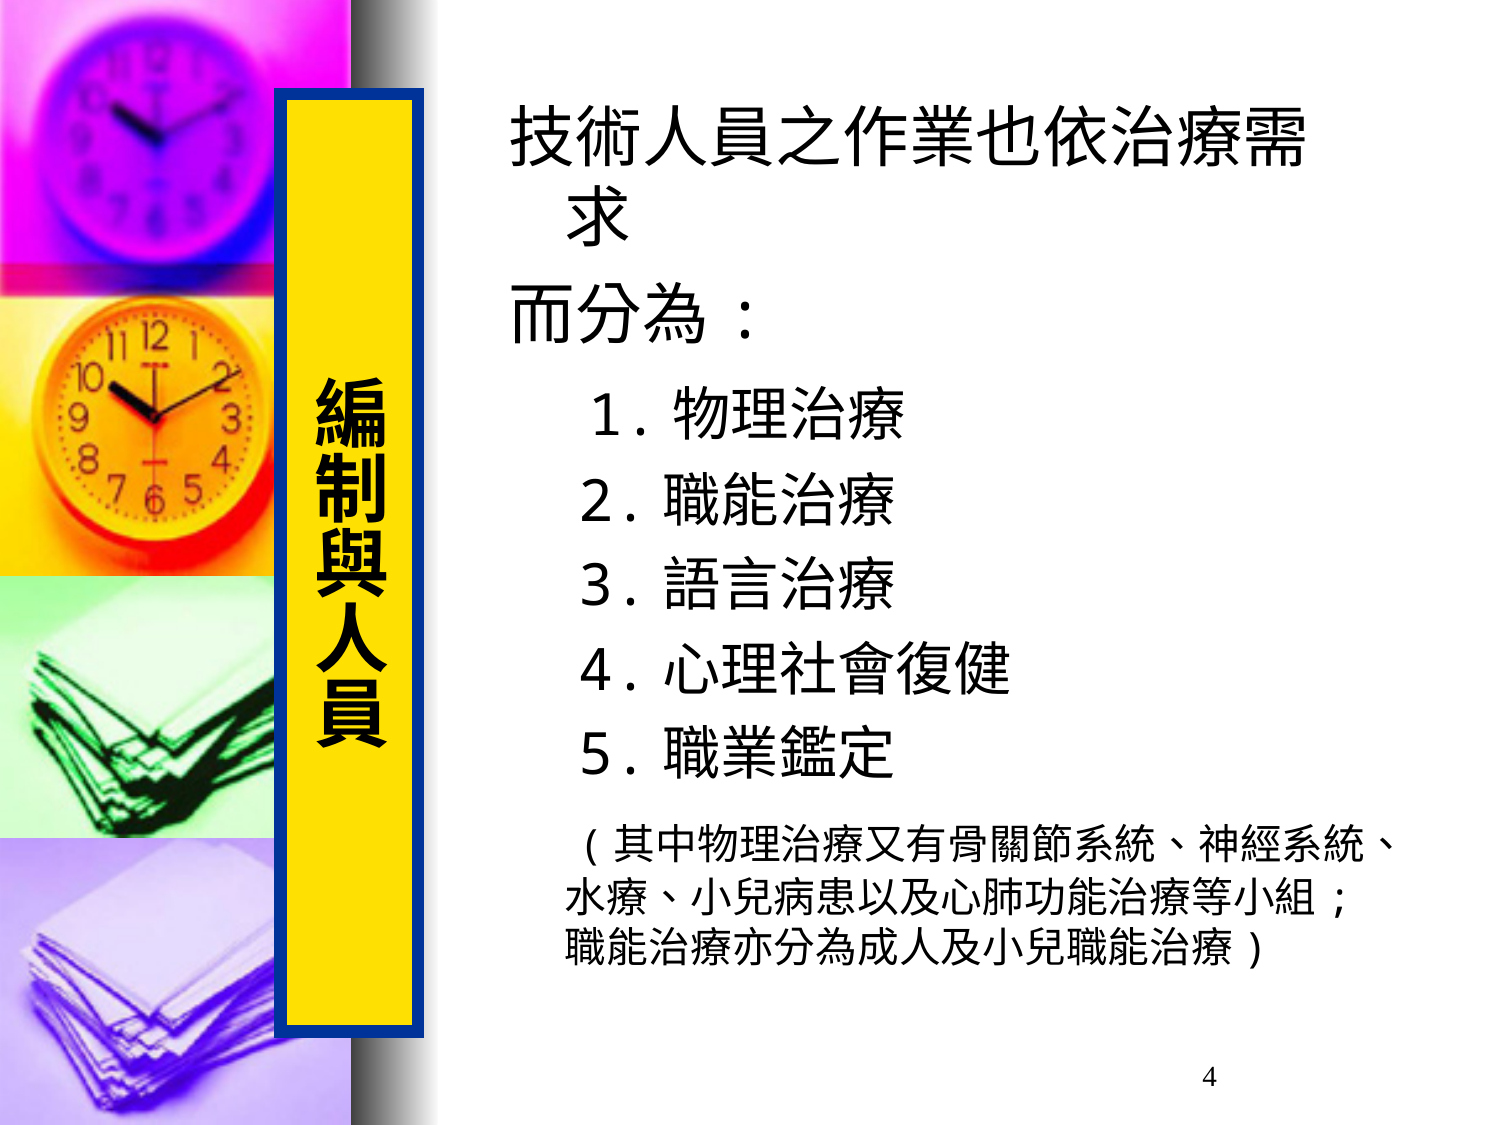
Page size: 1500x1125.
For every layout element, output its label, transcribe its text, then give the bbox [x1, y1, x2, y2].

title 編制與人員 [280, 93, 419, 1032]
list 技術人員之作業也依治療需求 而分為: 1.物理治療 2.職能治療 3.語言治療 4.心理社會復健 5.職業鑑定 (其中物理治療又有骨關節系統、神經系統、水療、小兒病患以及心肺功能治療等小組;職能治療亦分為成人及小兒職能治療) [437, 87, 1388, 1026]
text_box [1187, 1050, 1500, 1125]
